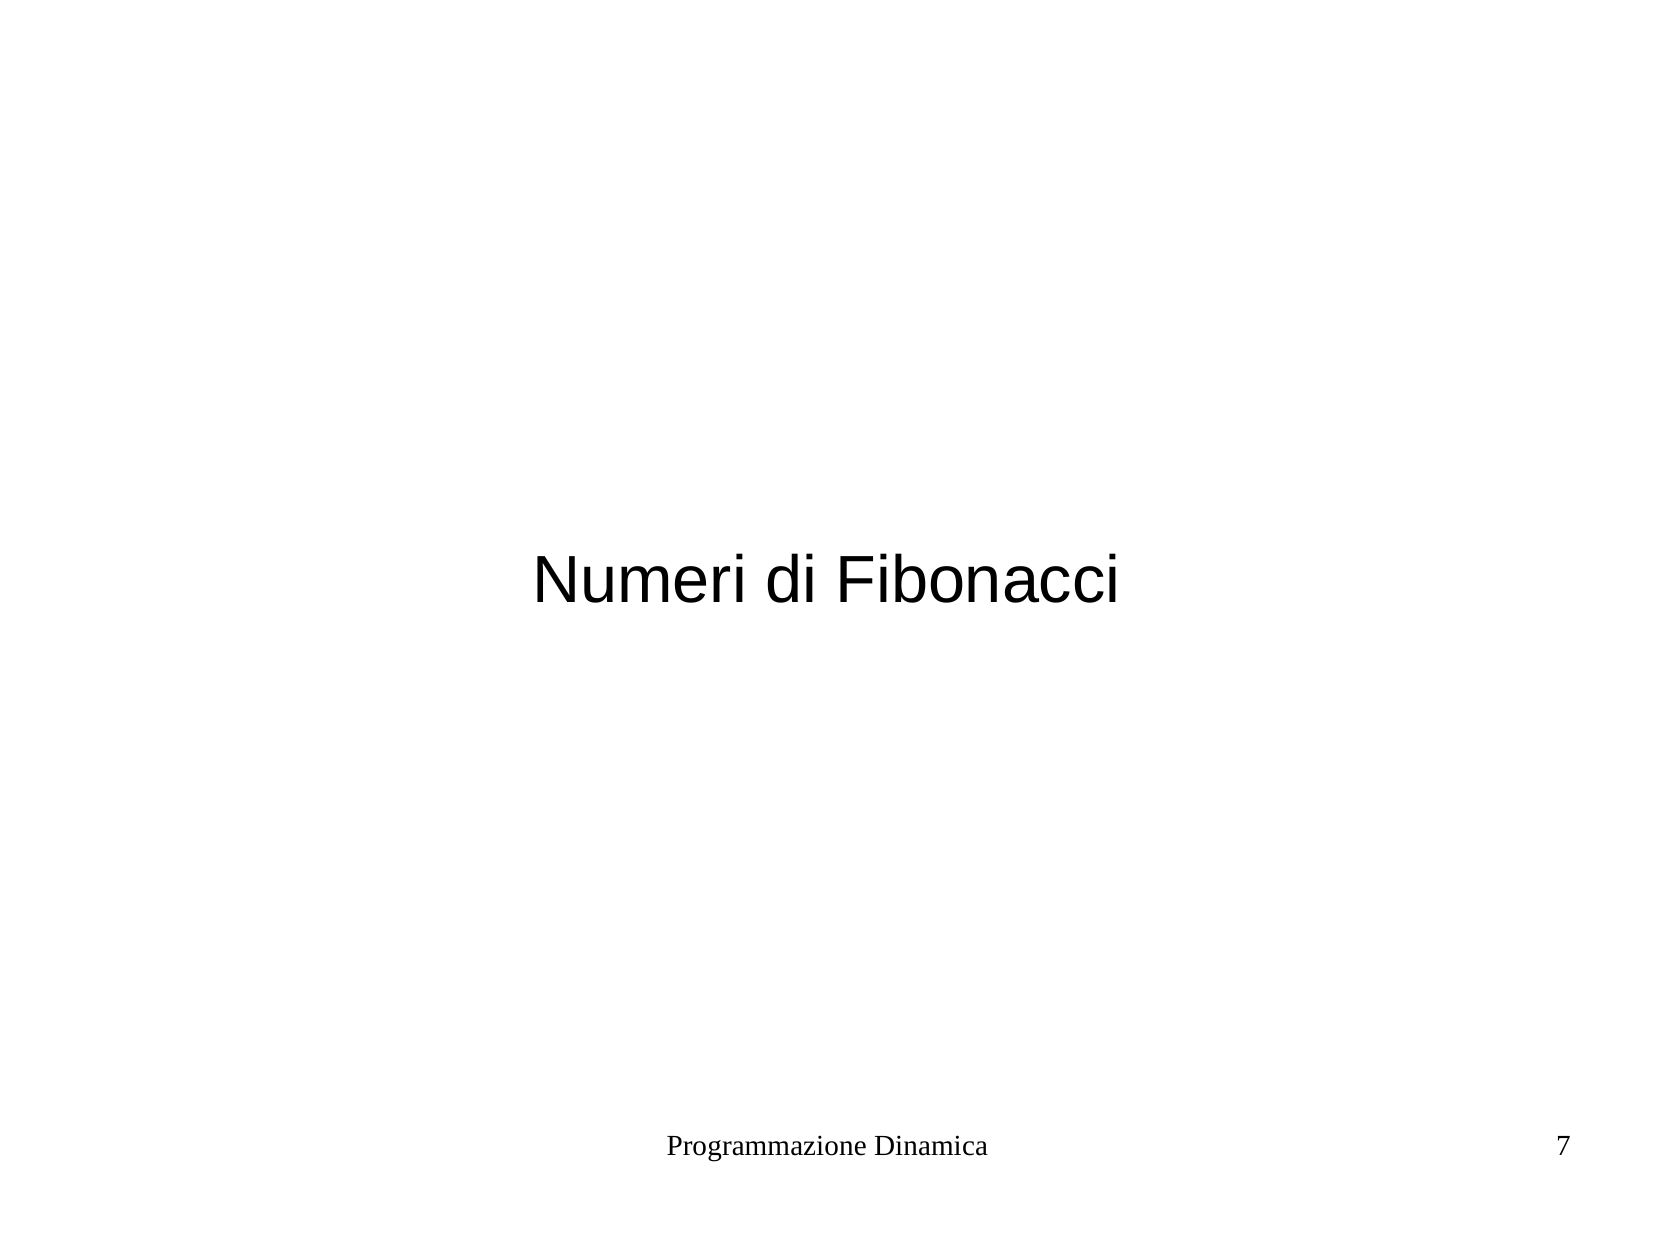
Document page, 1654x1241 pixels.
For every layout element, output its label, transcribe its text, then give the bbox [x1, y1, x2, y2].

subtitle Numeri di Fibonacci [82, 49, 1571, 1109]
